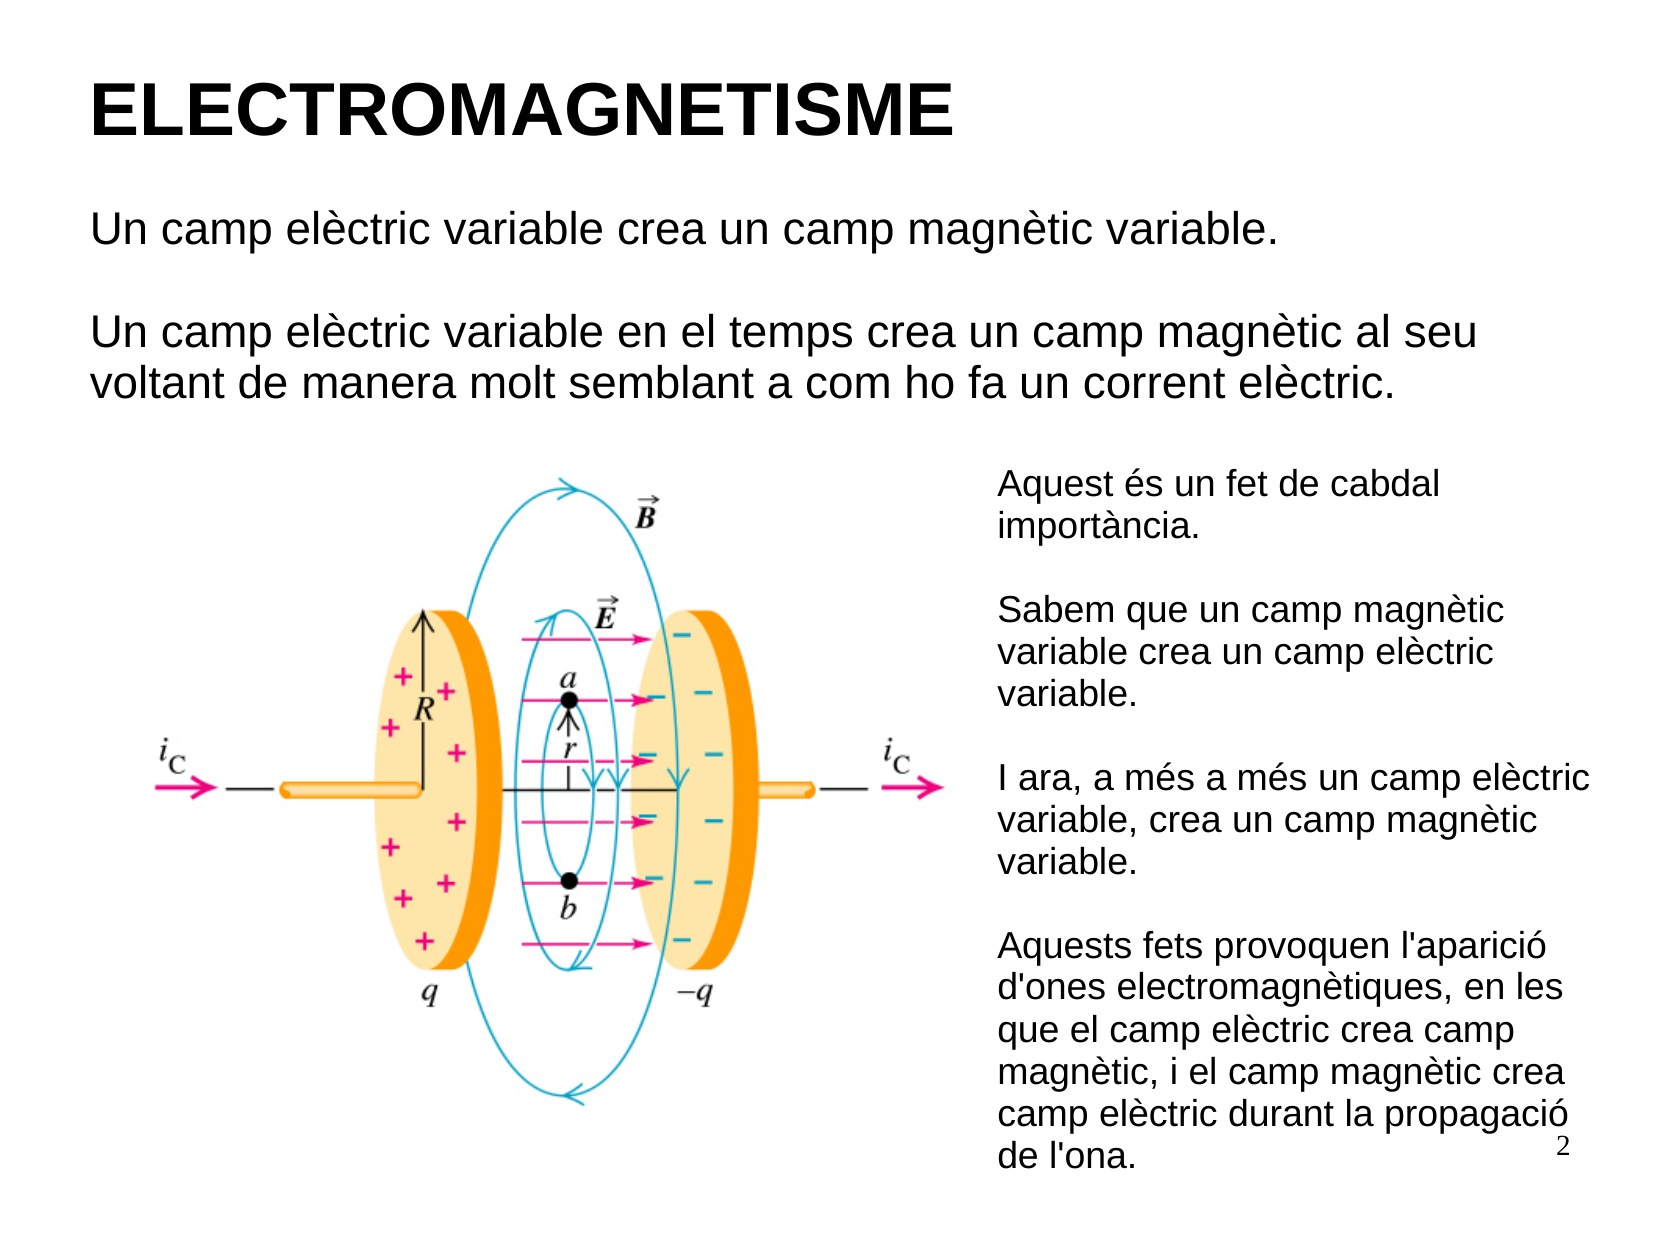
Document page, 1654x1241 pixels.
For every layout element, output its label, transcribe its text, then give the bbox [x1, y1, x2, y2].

text_box ELECTROMAGNETISME Un camp elèctric variable crea un camp magnètic variable. Un camp elèctric variable en el temps crea un camp magnètic al seu voltant de manera molt semblant a com ho fa un corrent elèctric. [75, 60, 1576, 416]
picture [142, 458, 960, 1111]
text_box Aquest és un fet de cabdal importància. Sabem que un camp magnètic variable crea un camp elèctric variable. I ara, a més a més un camp elèctric variable, crea un camp magnètic variable. Aquests fets provoquen l'aparició d'ones electromagnètiques, en les que el camp elèctric crea camp magnètic, i el camp magnètic crea camp elèctric durant la propagació de l'ona. [982, 454, 1636, 1184]
